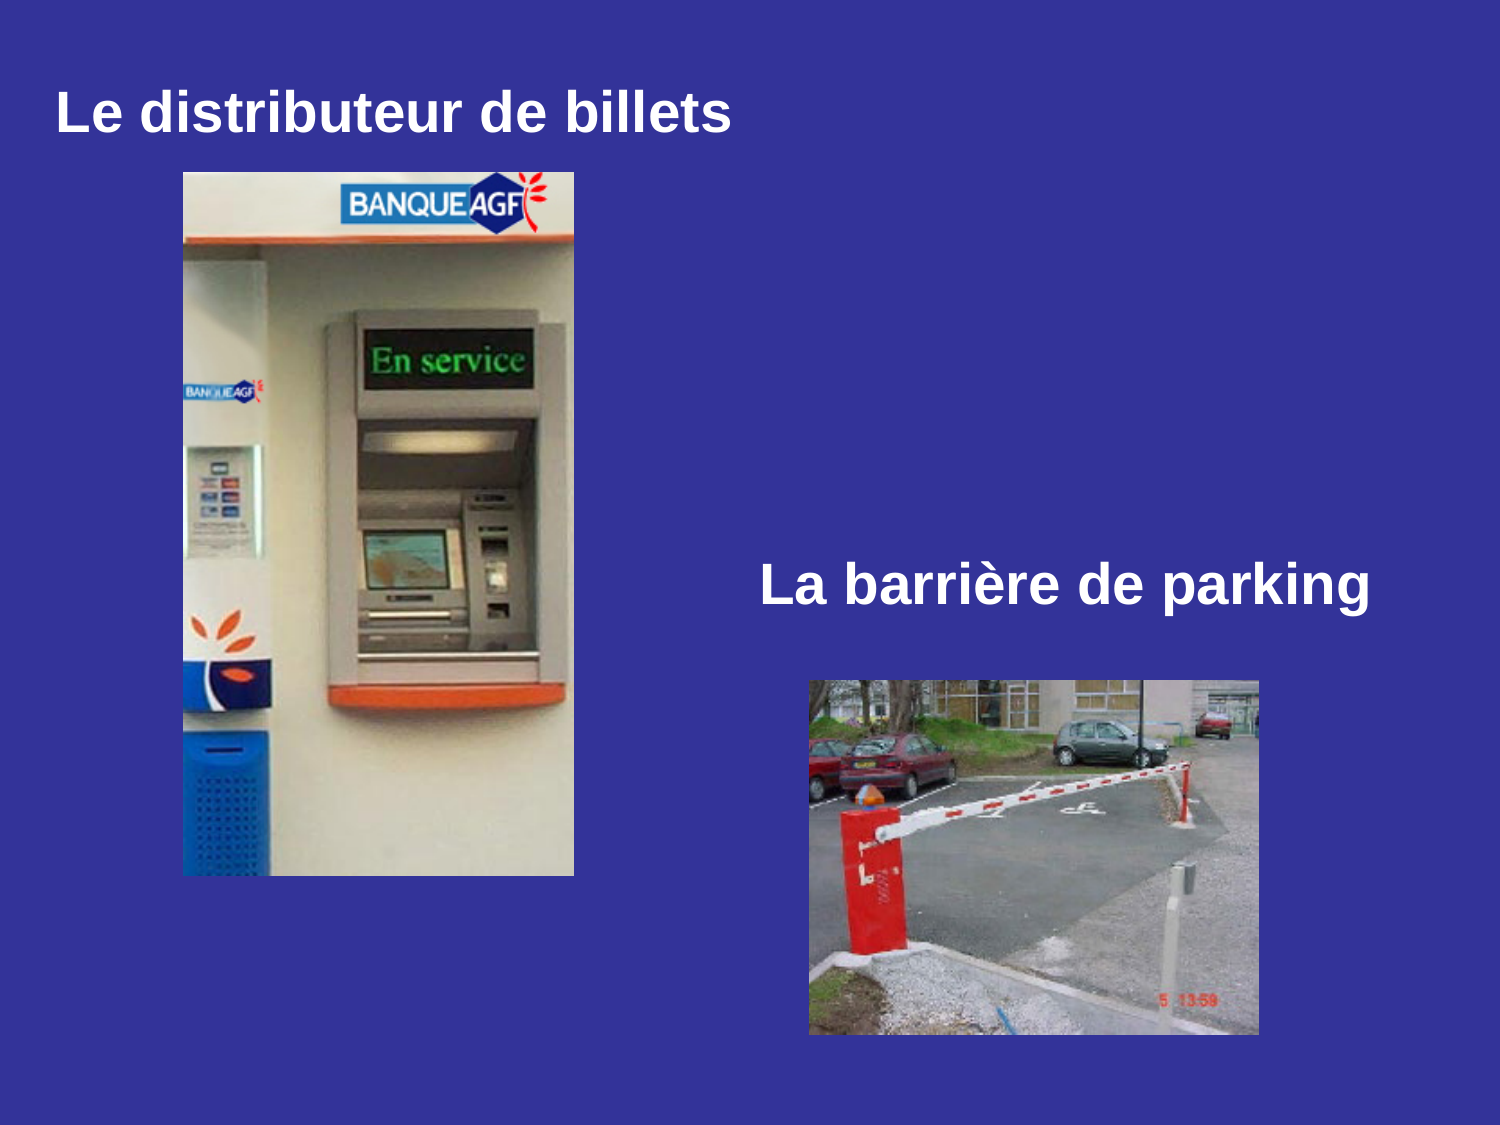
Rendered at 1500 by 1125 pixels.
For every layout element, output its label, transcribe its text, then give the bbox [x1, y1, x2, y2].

picture [183, 172, 574, 876]
text_box Le distributeur de billets [41, 66, 809, 152]
picture [809, 680, 1259, 1035]
text_box La barrière de parking [738, 538, 1394, 625]
